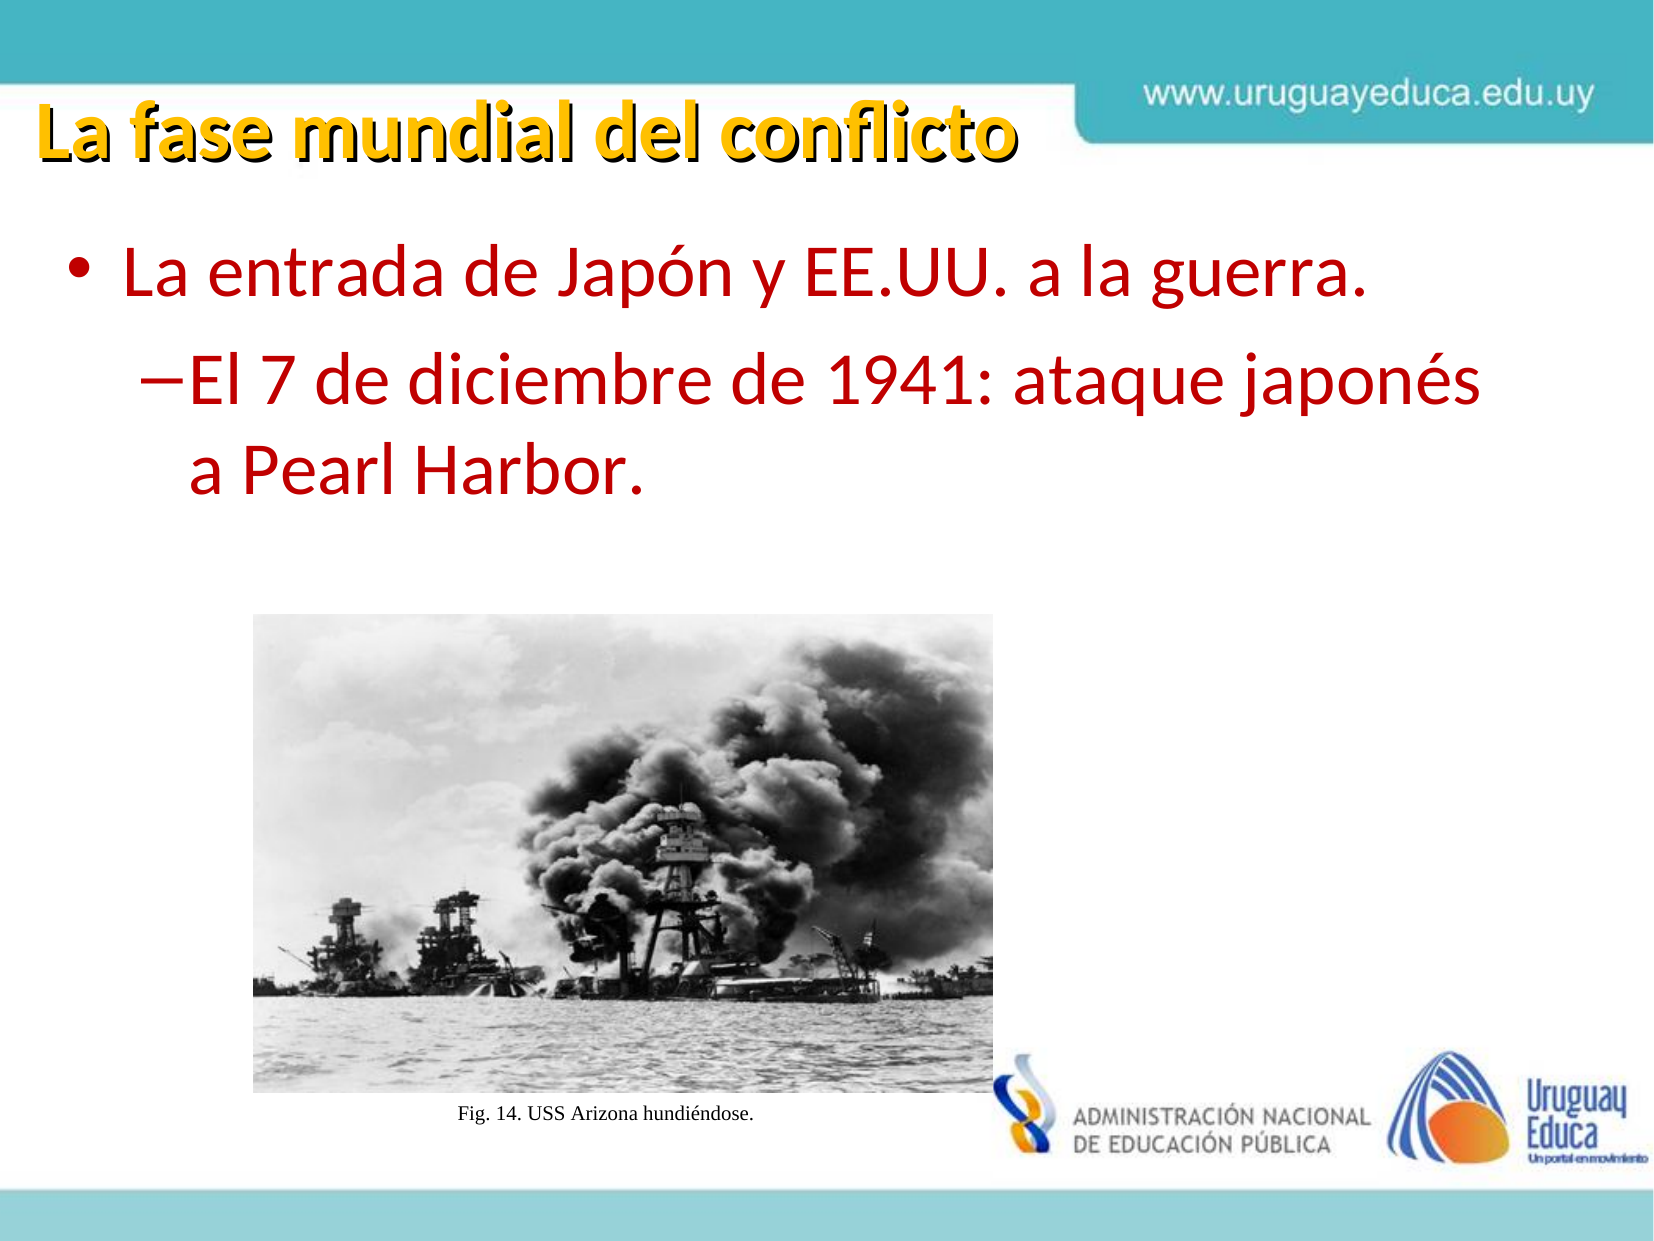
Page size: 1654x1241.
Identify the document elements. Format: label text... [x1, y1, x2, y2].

title La fase mundial del conflicto [0, 14, 1055, 237]
picture [0, 0, 1654, 1241]
text_box Fig. 14. USS Arizona hundiéndose. [442, 1093, 834, 1133]
list La entrada de Japón y EE.UU. a la guerra. El 7 de diciembre de 1941: ataque japonés a Pearl Harbor. [51, 213, 1540, 549]
